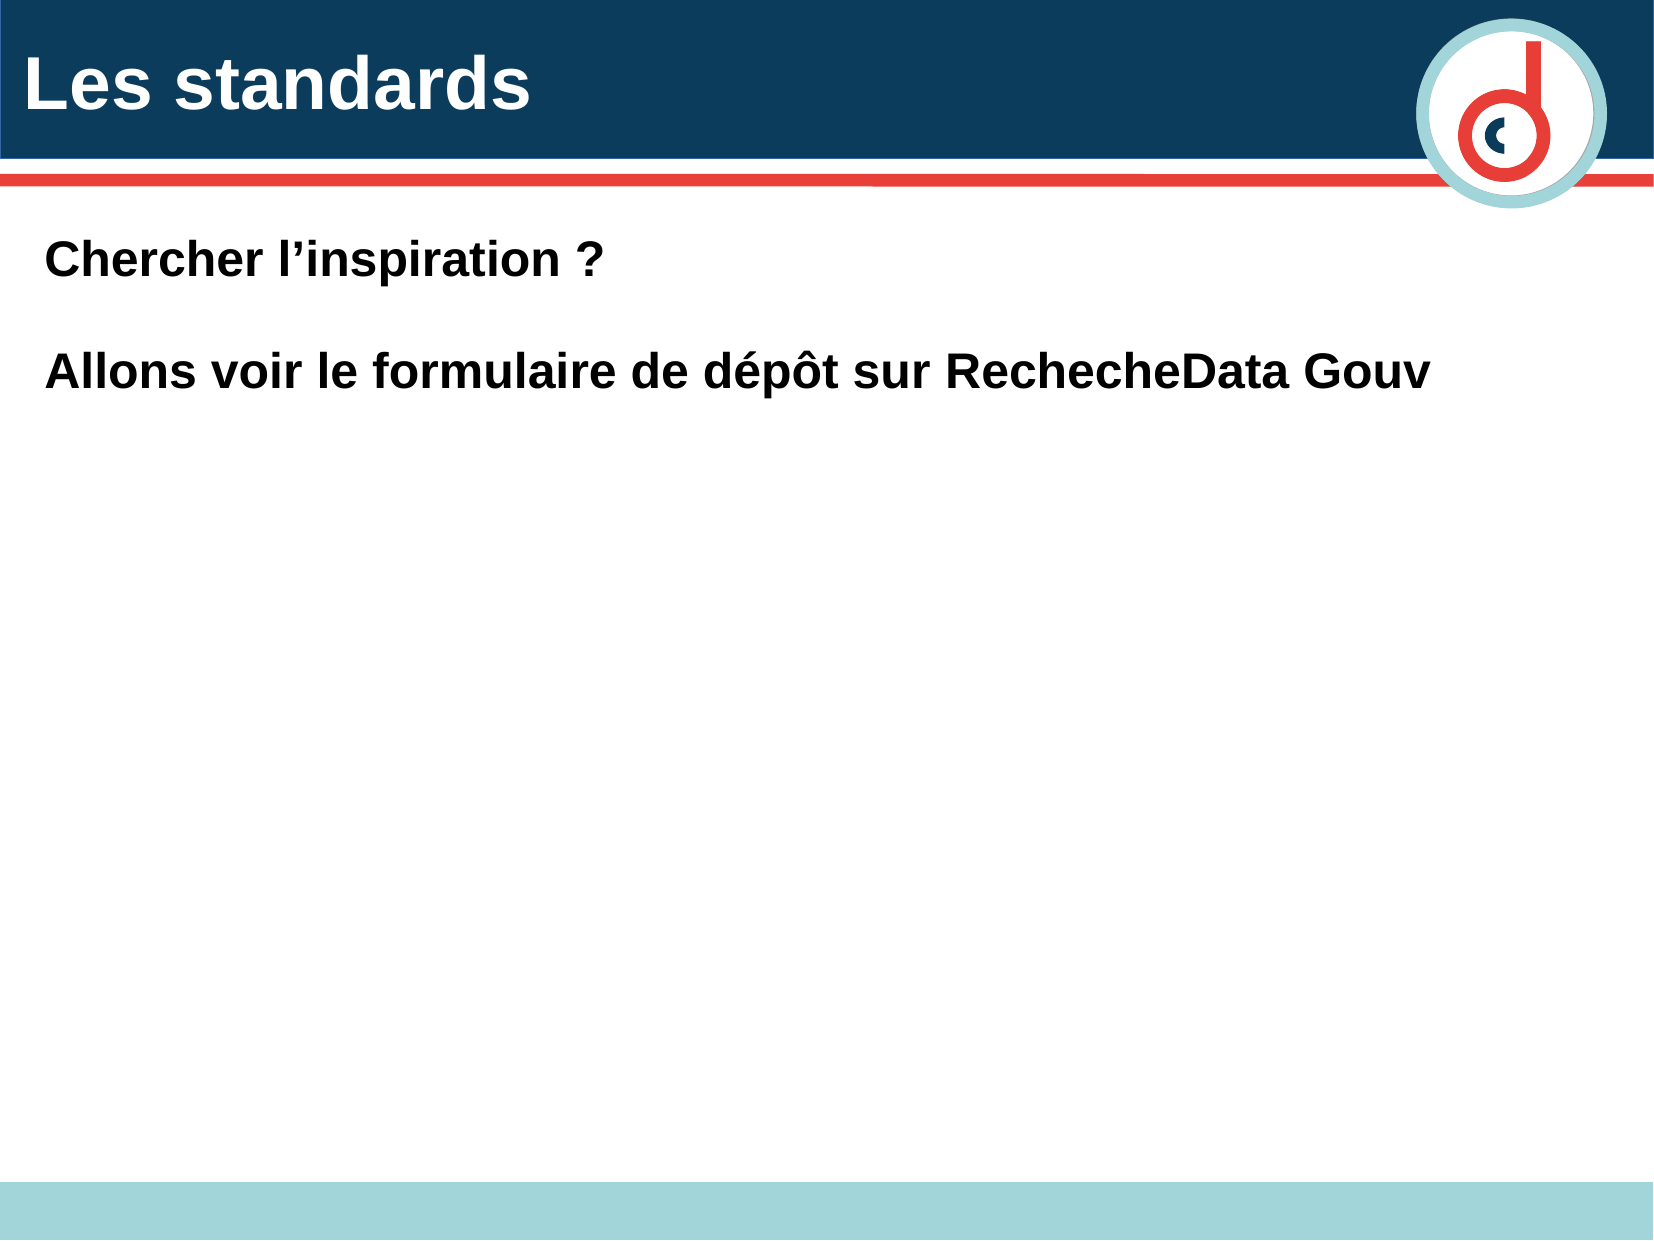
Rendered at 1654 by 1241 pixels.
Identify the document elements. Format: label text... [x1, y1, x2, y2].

title Les standards [23, 11, 1565, 159]
text_box Chercher l’inspiration ? Allons voir le formulaire de dépôt sur RechecheData Gouv [29, 224, 1625, 1123]
